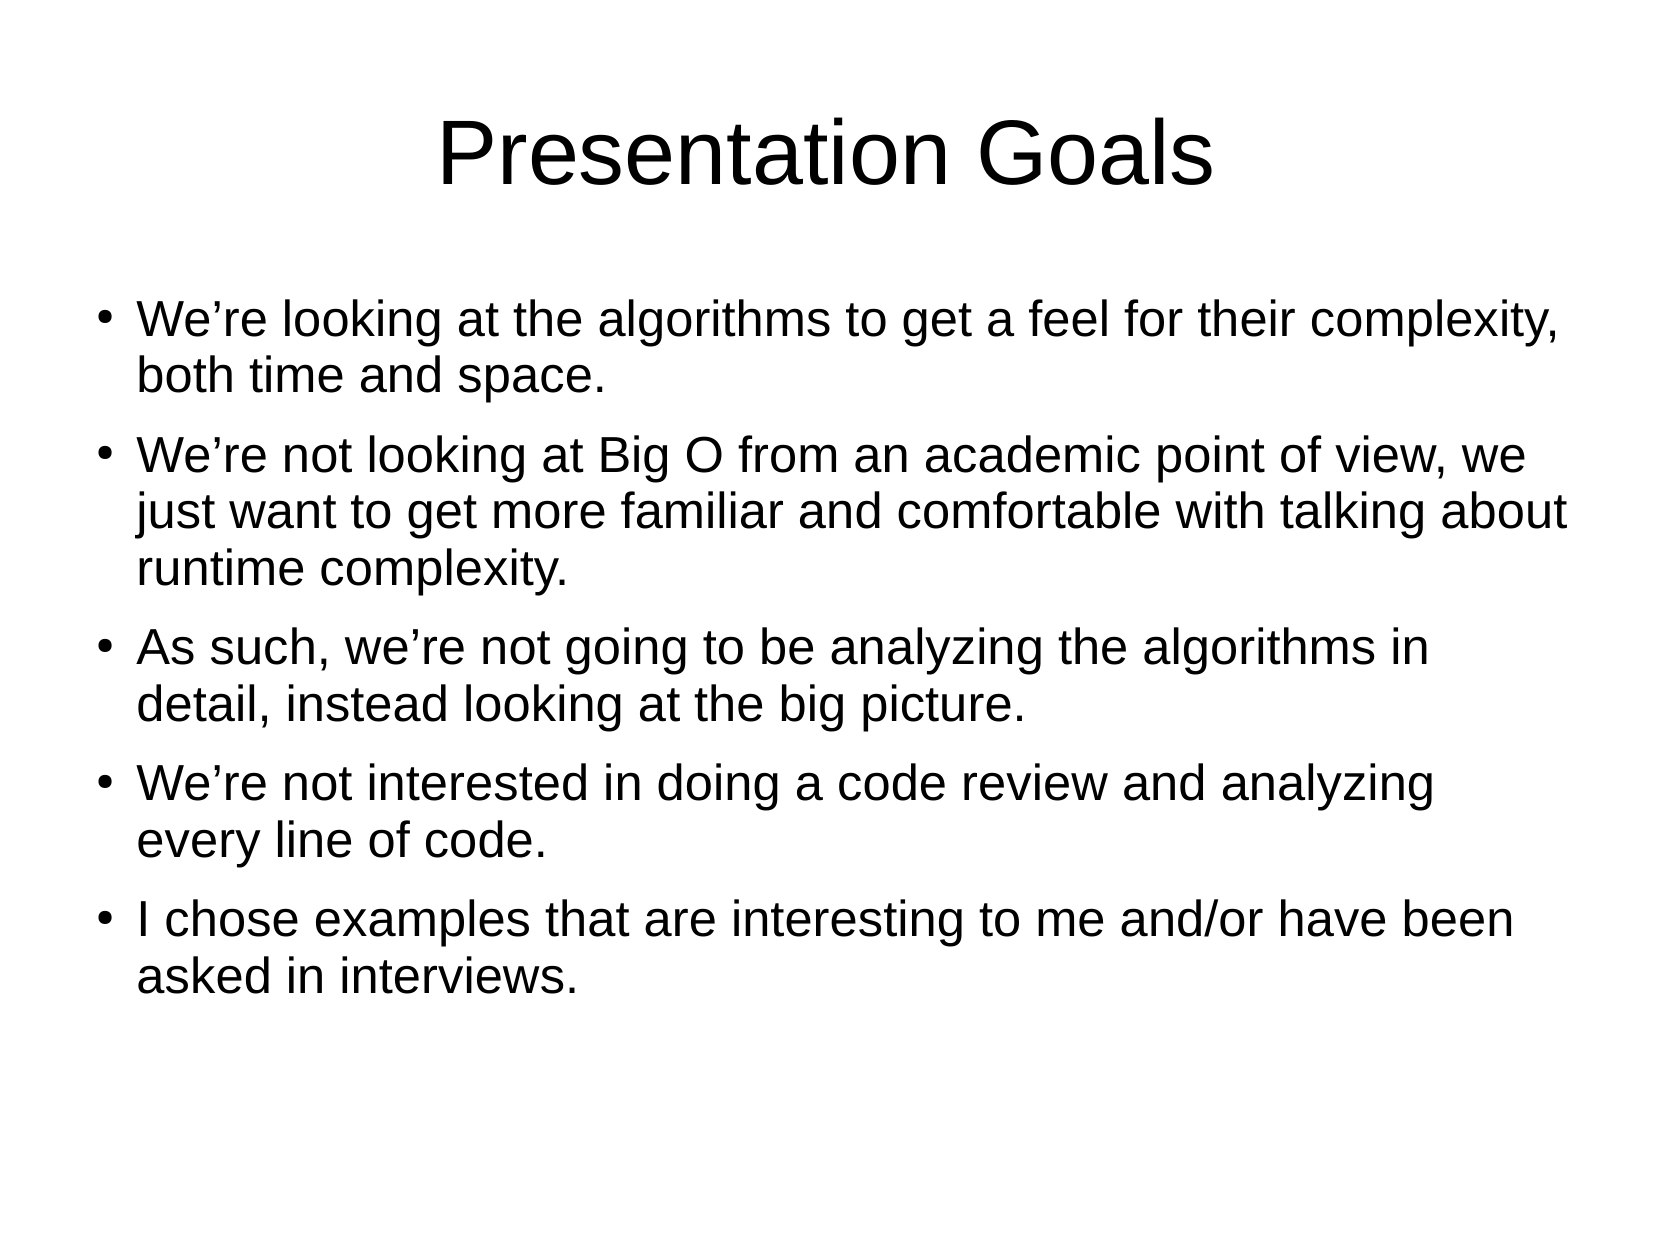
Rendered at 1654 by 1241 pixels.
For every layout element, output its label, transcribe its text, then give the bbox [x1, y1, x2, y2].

title Presentation Goals [82, 49, 1571, 257]
list We’re looking at the algorithms to get a feel for their complexity, both time and space. We’re not looking at Big O from an academic point of view, we just want to get more familiar and comfortable with talking about runtime complexity. As such, we’re not going to be analyzing the algorithms in detail, instead looking at the big picture. We’re not interested in doing a code review and analyzing every line of code. I chose examples that are interesting to me and/or have been asked in interviews. [82, 290, 1571, 1010]
